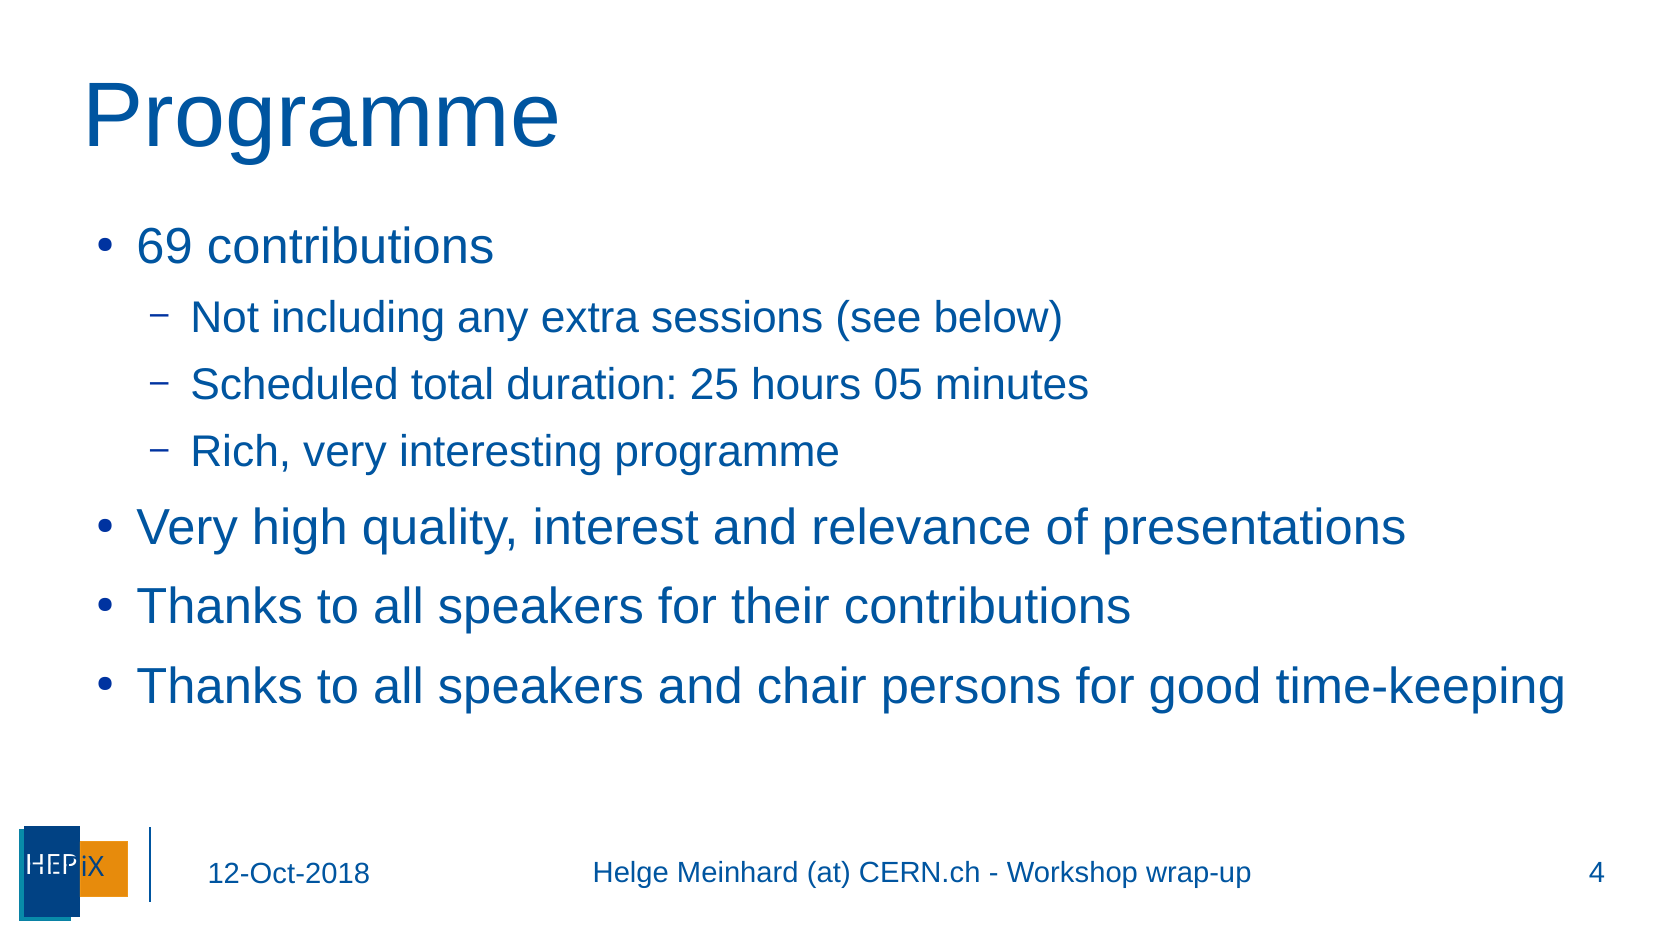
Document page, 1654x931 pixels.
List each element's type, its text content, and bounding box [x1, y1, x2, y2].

list 69 contributions Not including any extra sessions (see below) Scheduled total duration: 25 hours 05 minutes Rich, very interesting programme Very high quality, interest and relevance of presentations Thanks to all speakers for their contributions Thanks to all speakers and chair persons for good time-keeping [82, 217, 1571, 757]
title Programme [82, 37, 1571, 193]
